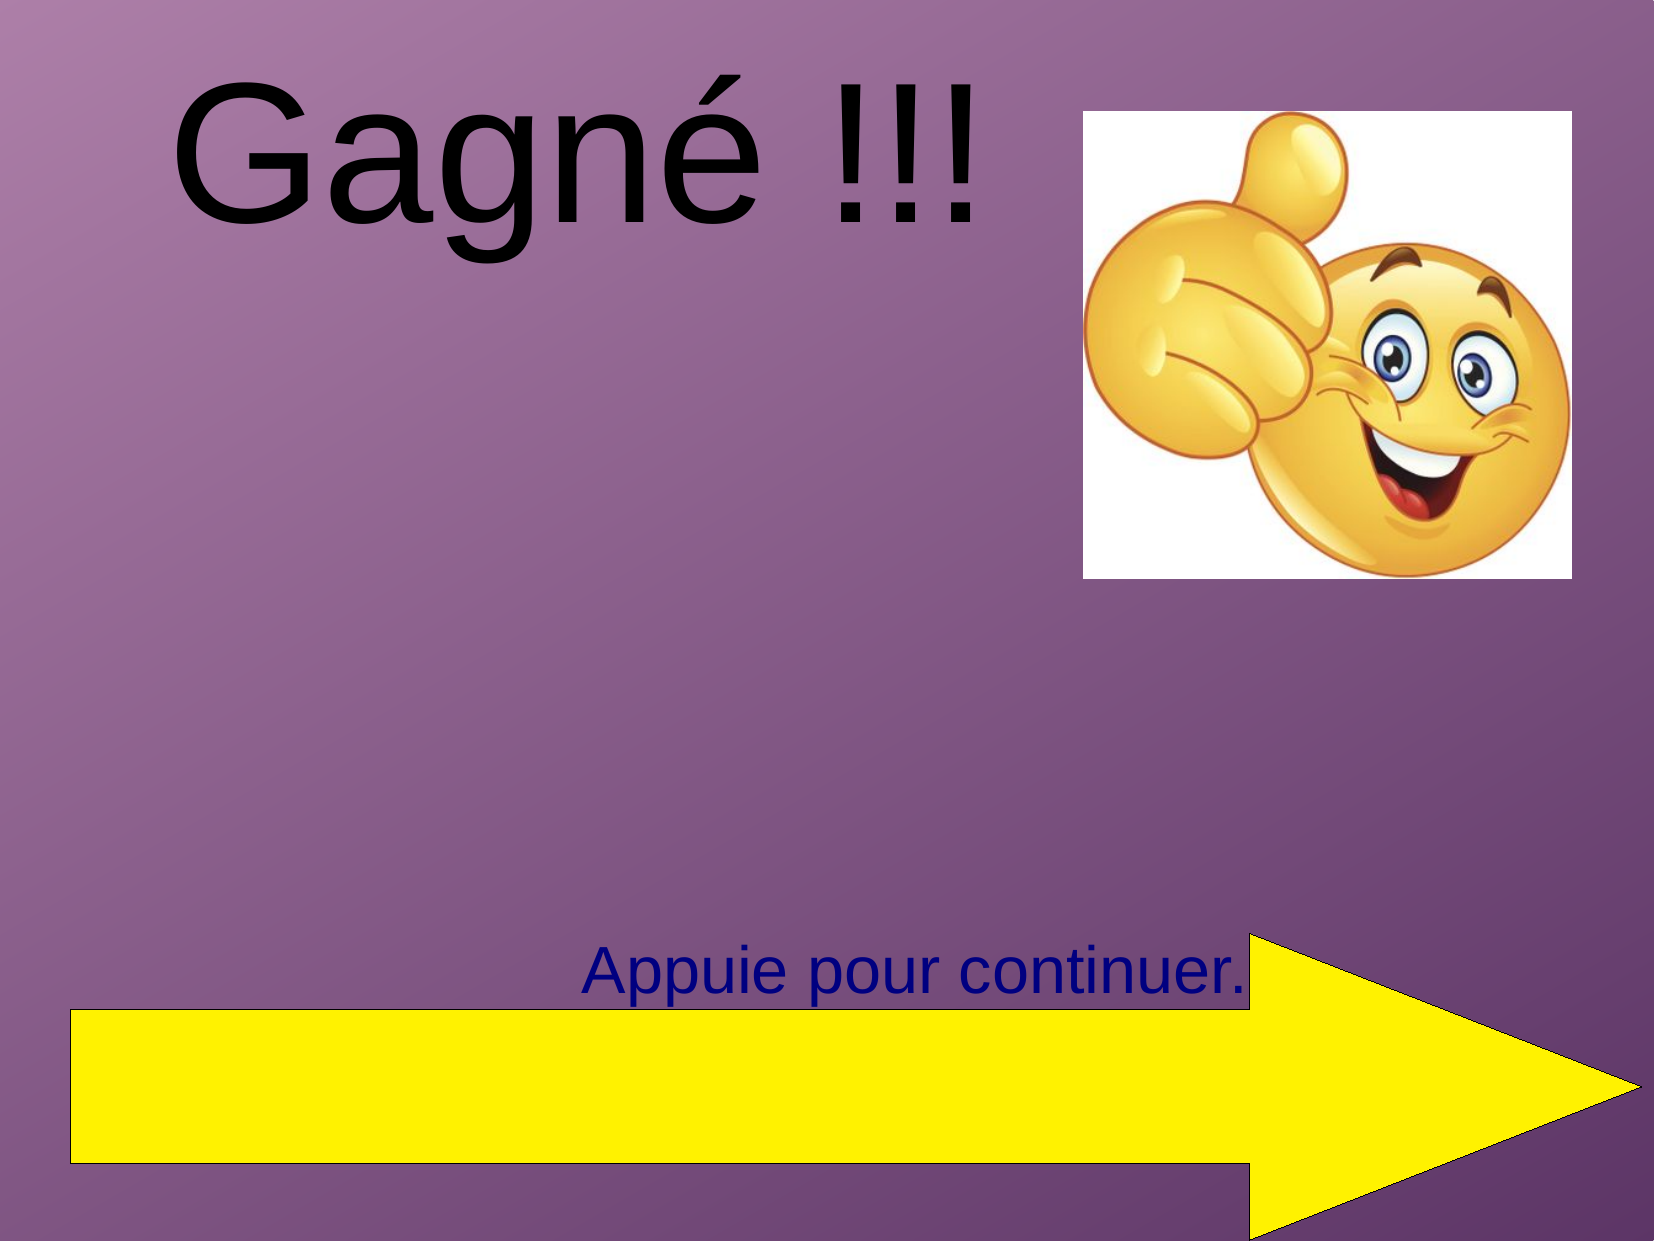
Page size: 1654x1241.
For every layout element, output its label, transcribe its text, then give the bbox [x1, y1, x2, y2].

text_box [70, 933, 1642, 1241]
picture [1083, 111, 1572, 579]
text_box Appuie pour continuer. [566, 933, 1249, 1009]
title Gagné !!! [0, 41, 1323, 265]
